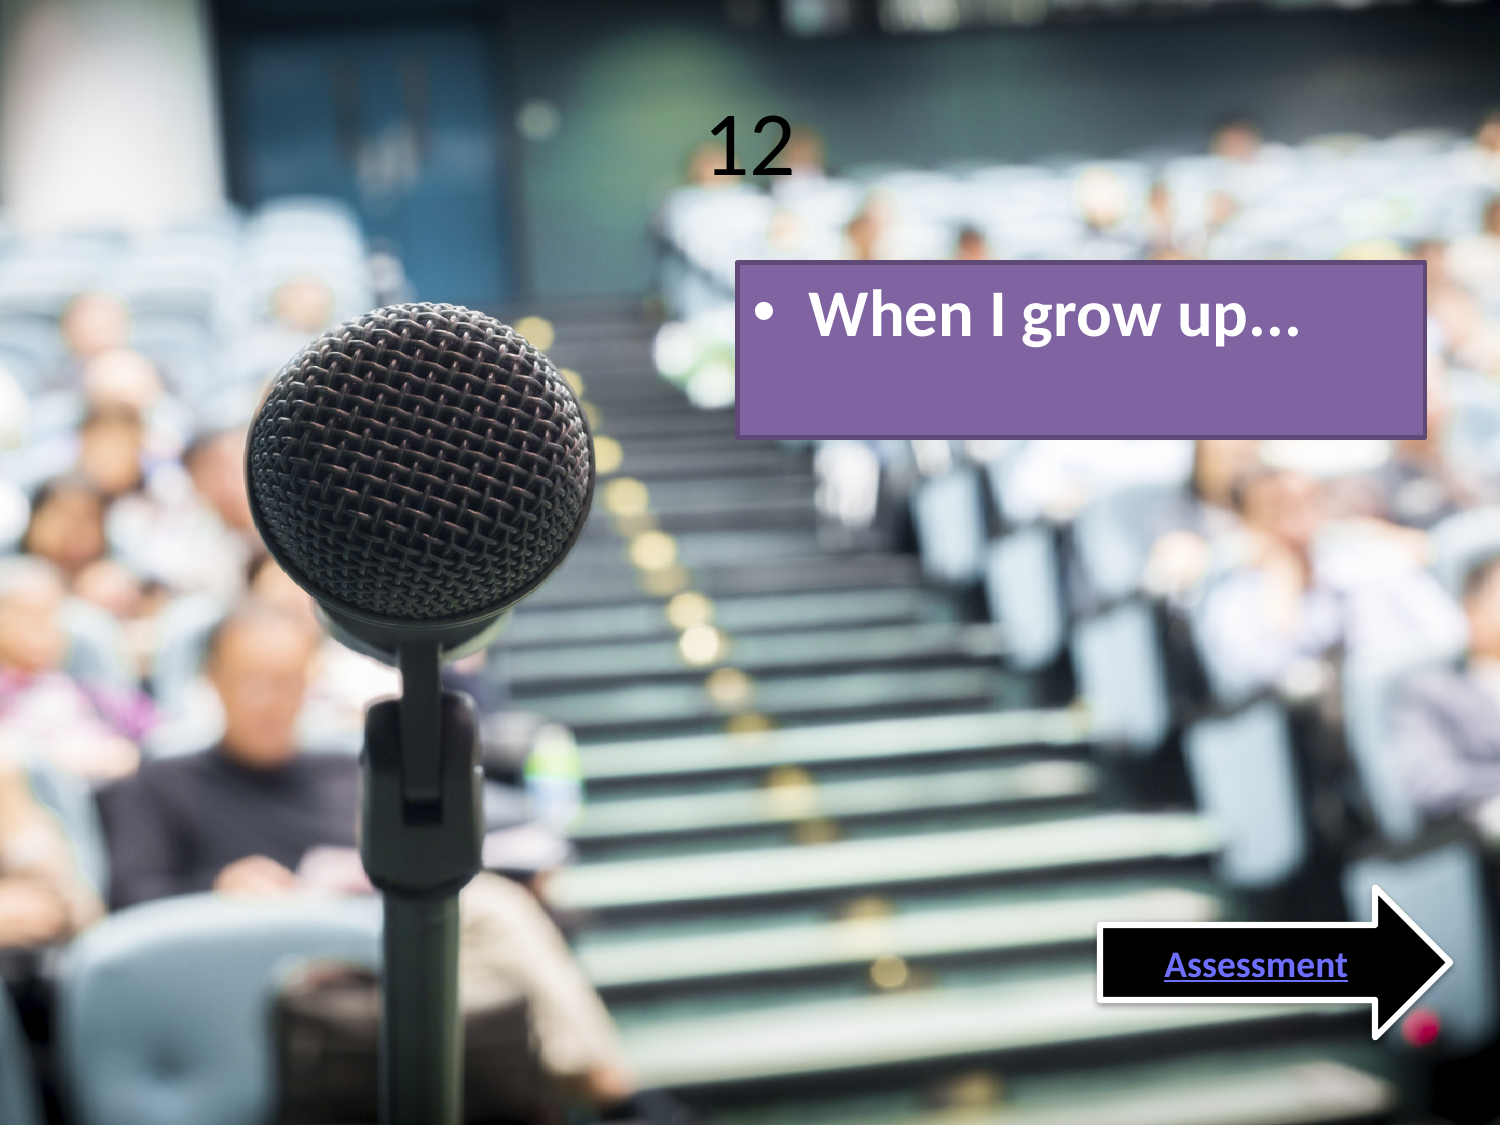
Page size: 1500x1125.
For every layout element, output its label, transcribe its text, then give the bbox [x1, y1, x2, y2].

list When I grow up... [737, 262, 1425, 438]
picture [0, 0, 1500, 1125]
text_box Assessment [1100, 887, 1451, 1038]
title 12 [75, 45, 1425, 233]
